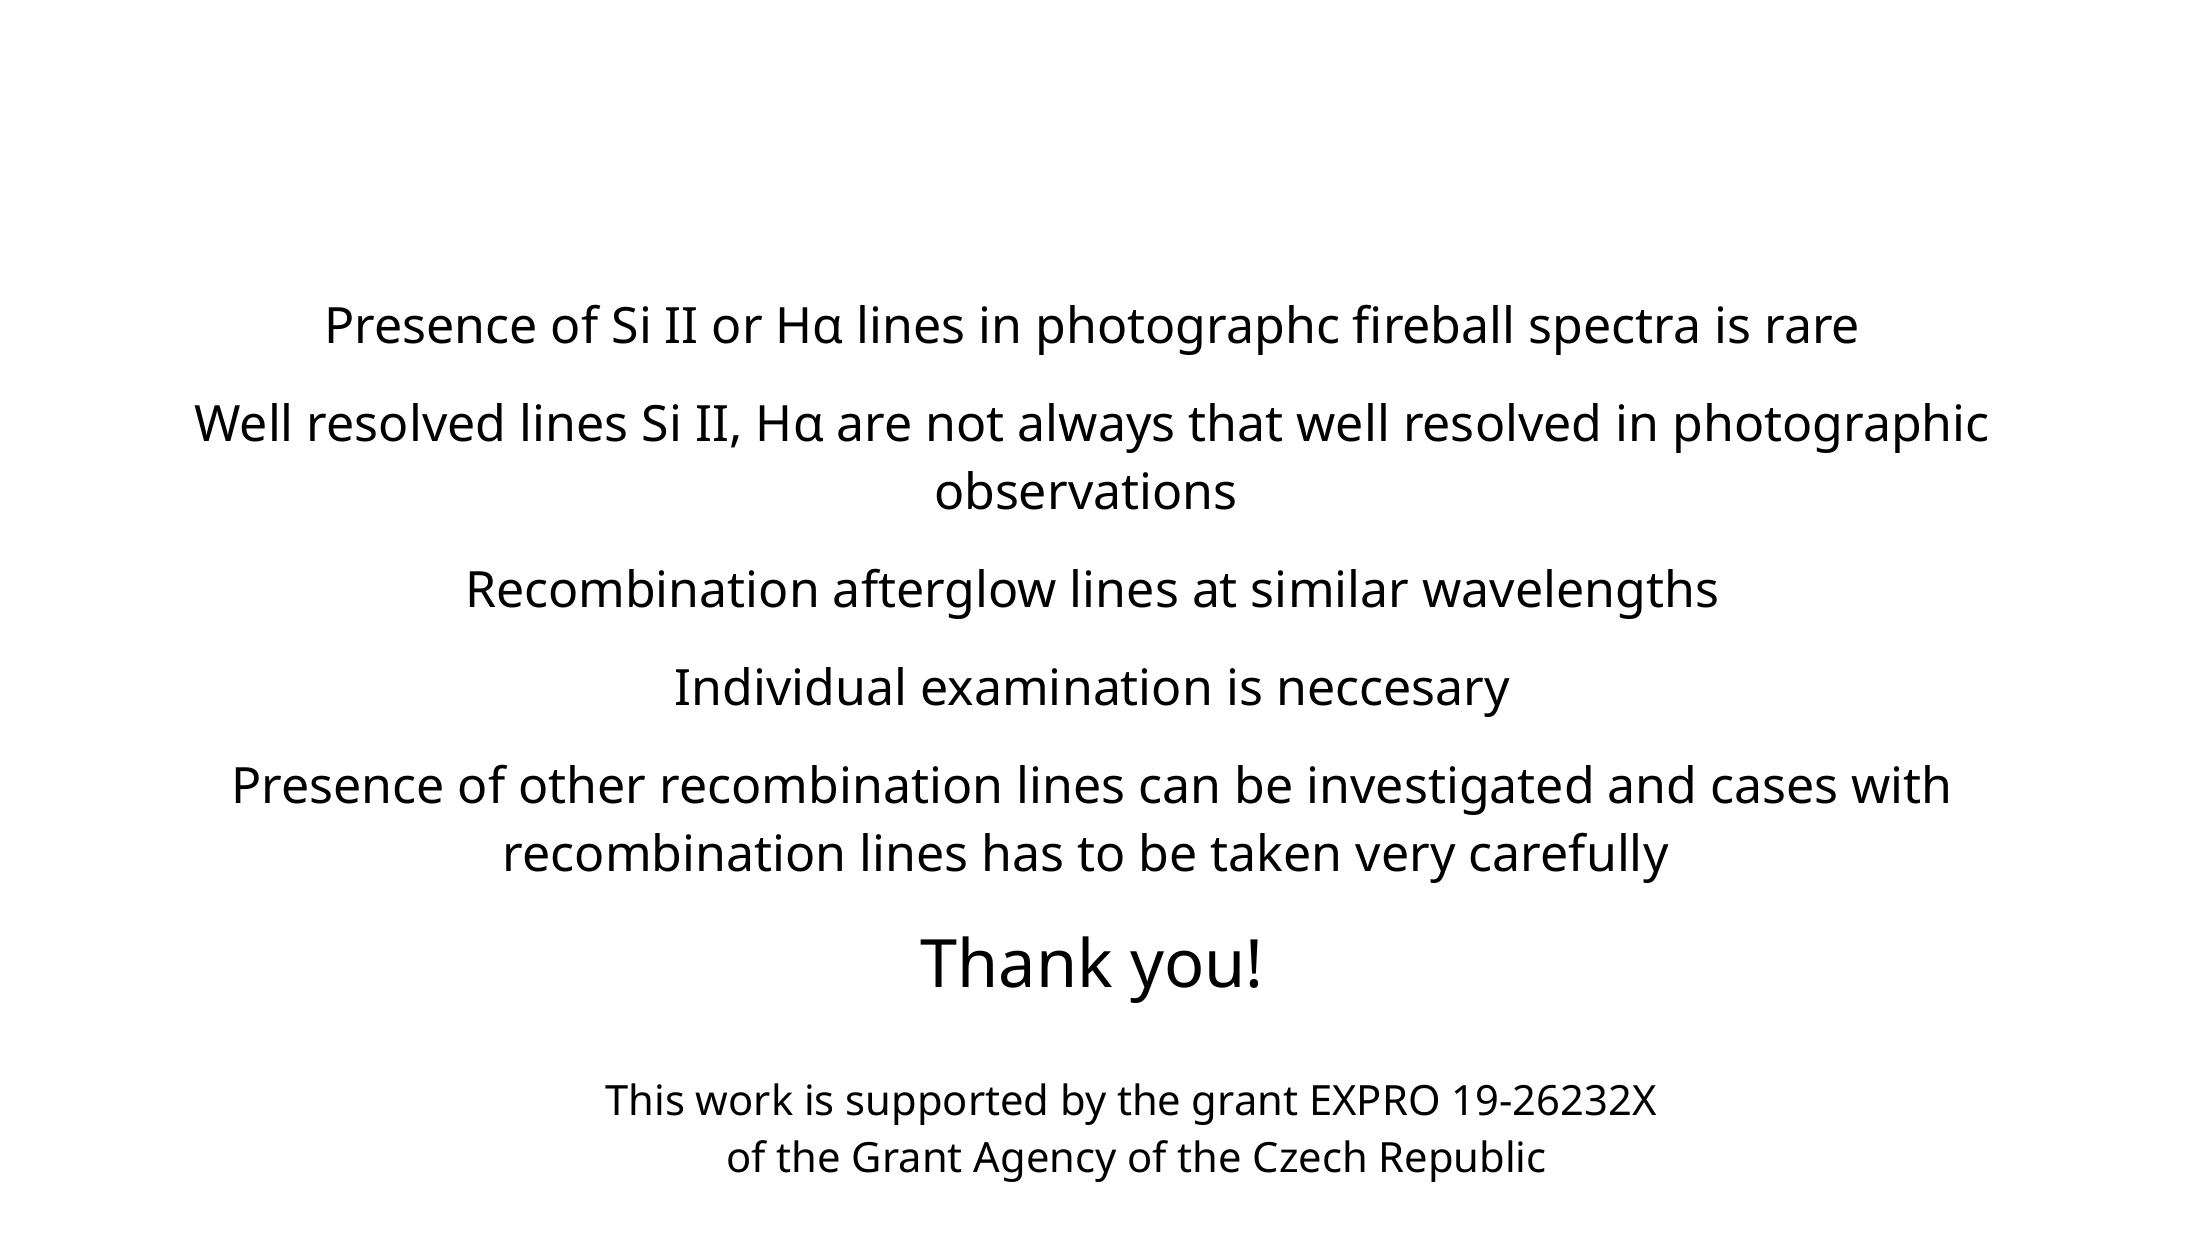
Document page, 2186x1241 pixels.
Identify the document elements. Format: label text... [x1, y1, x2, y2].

text_box This work is supported by the grant EXPRO 19-26232X of the Grant Agency of the Czech Republic [590, 1062, 1632, 1178]
list Presence of Si II or Hα lines in photographc fireball spectra is rare Well resolved lines Si II, Hα are not always that well resolved in photographic observations Recombination afterglow lines at similar wavelengths Individual examination is neccesary Presence of other recombination lines can be investigated and cases with recombination lines has to be taken very carefully Thank you! [109, 290, 2076, 1038]
